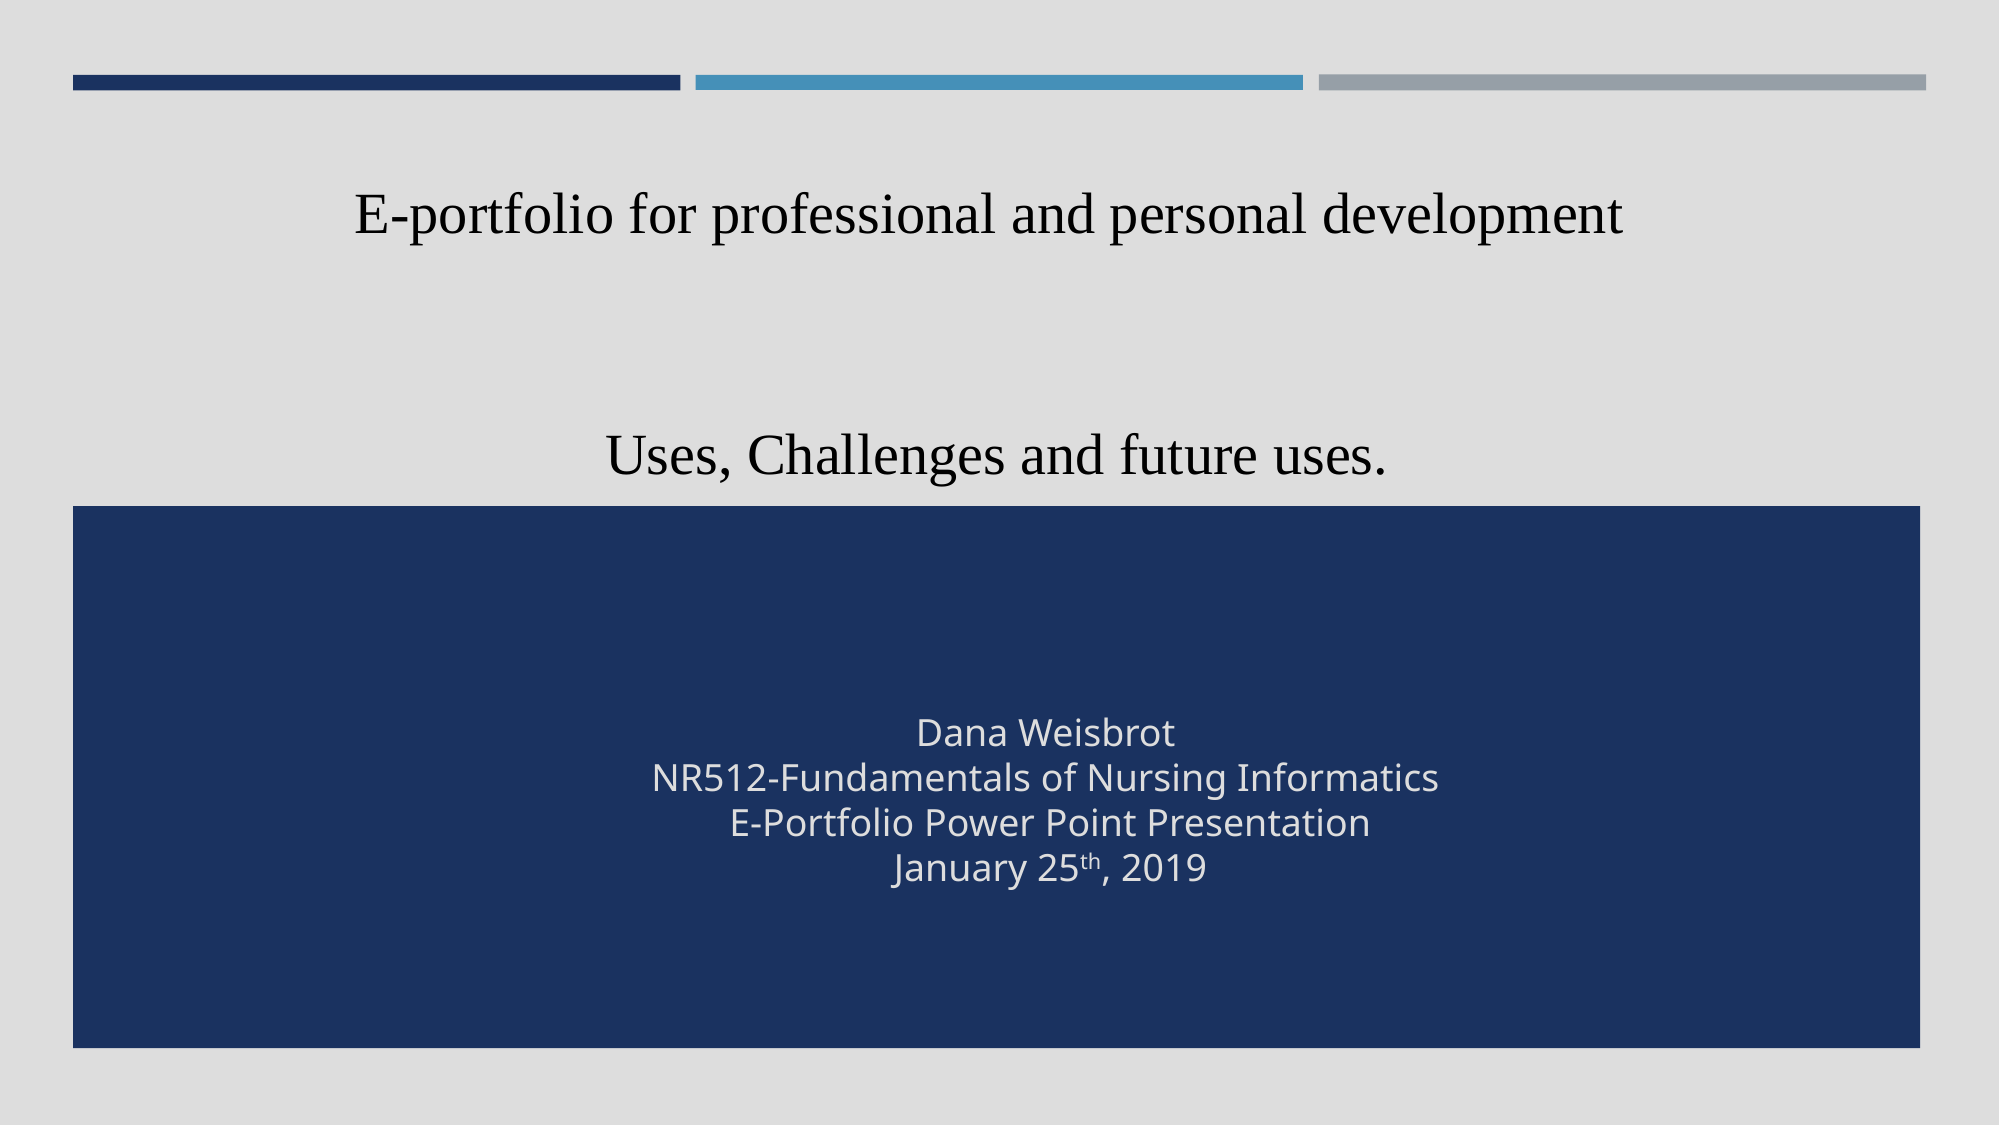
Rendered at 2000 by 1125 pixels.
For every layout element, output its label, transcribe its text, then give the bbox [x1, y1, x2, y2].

title E-portfolio for professional and personal development [95, 167, 1899, 409]
subtitle Uses, Challenges and future uses. [95, 409, 1899, 507]
text_box Dana Weisbrot NR512-Fundamentals of Nursing Informatics E-Portfolio Power Point Presentation January 25th, 2019 [550, 701, 1551, 942]
